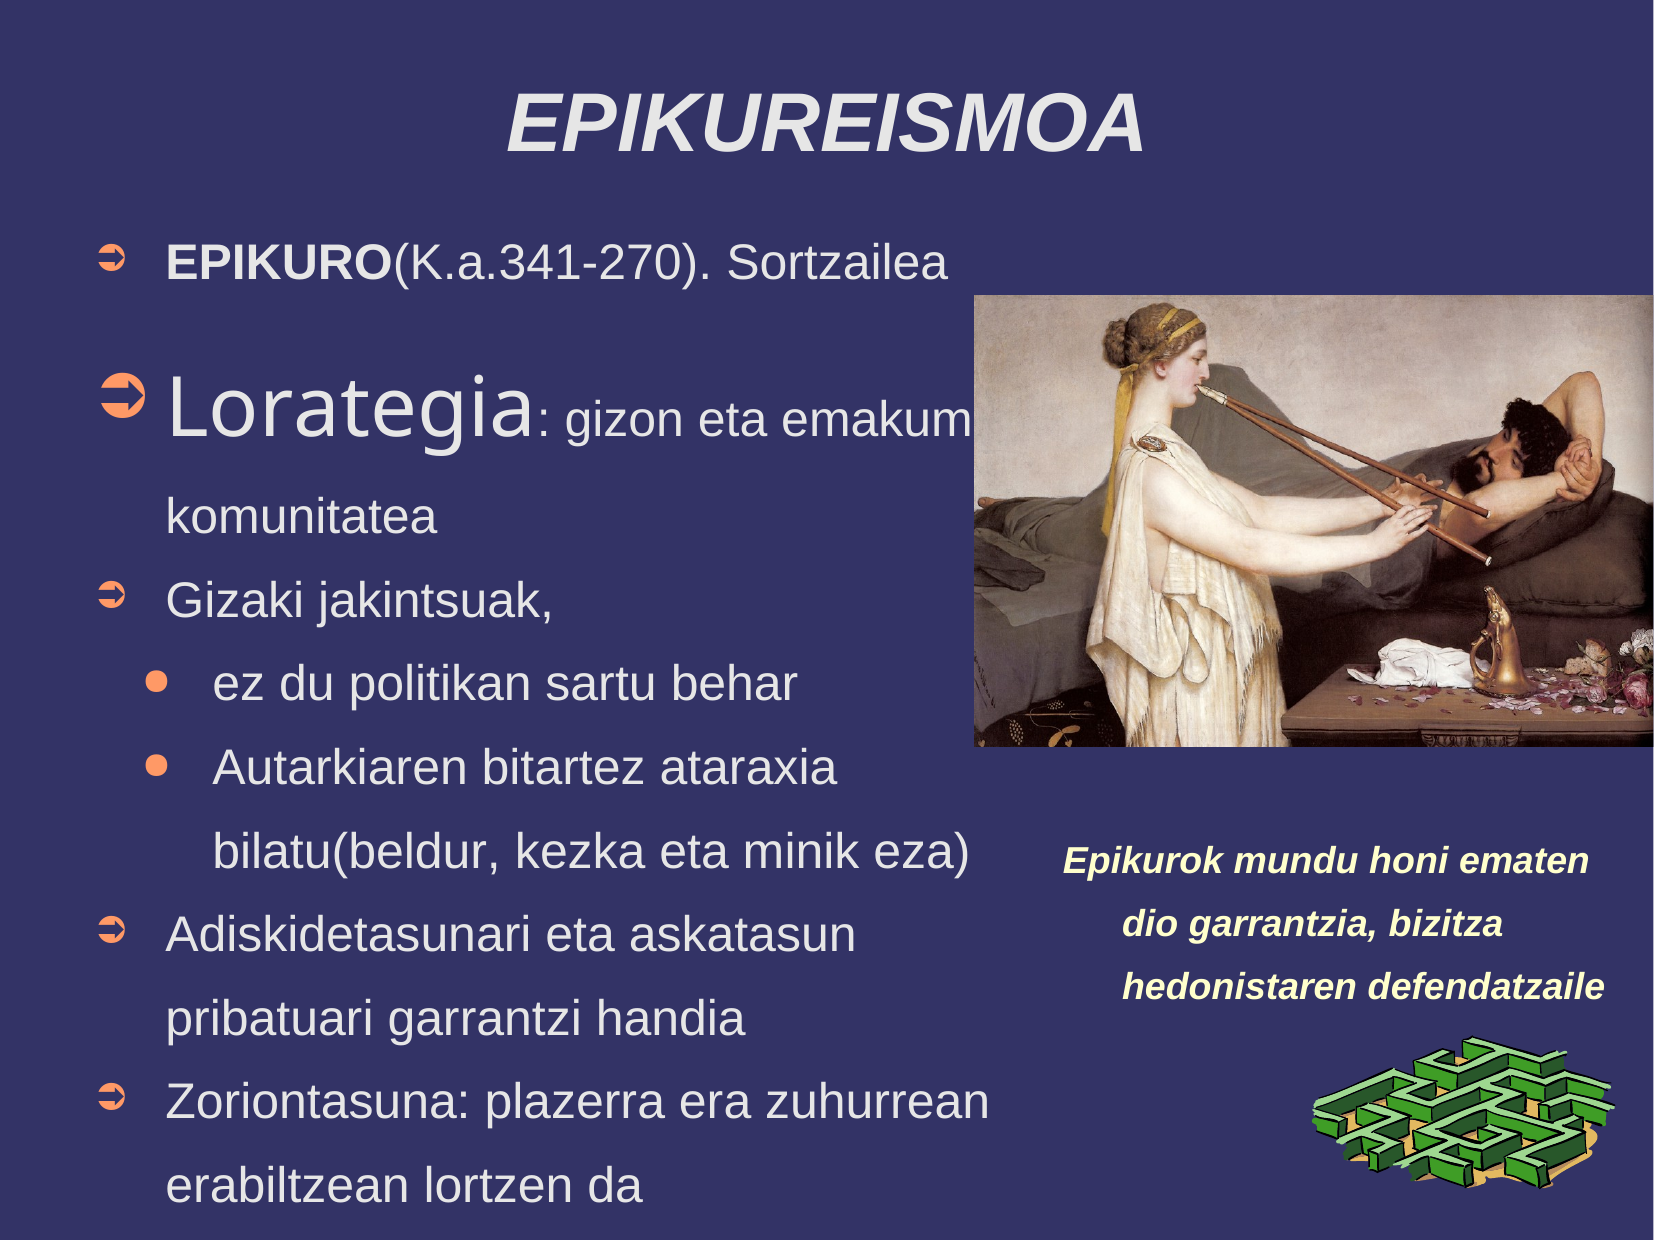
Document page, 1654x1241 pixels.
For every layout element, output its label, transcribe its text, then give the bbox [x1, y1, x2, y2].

title EPIKUREISMOA [121, 19, 1534, 227]
picture [974, 295, 1654, 747]
title Epikurok mundu honi ematen dio garrantzia, bizitza hedonistaren defendatzaile [1062, 826, 1625, 999]
list EPIKURO(K.a.341-270). Sortzailea Lorategia: gizon eta emakumeen komunitatea Gizaki jakintsuak, ez du politikan sartu behar Autarkiaren bitartez ataraxia bilatu(beldur, kezka eta minik eza) Adiskidetasunari eta askatasun pribatuari garrantzi handia Zoriontasuna: plazerra era zuhurrean erabiltzean lortzen da [82, 206, 1063, 1183]
